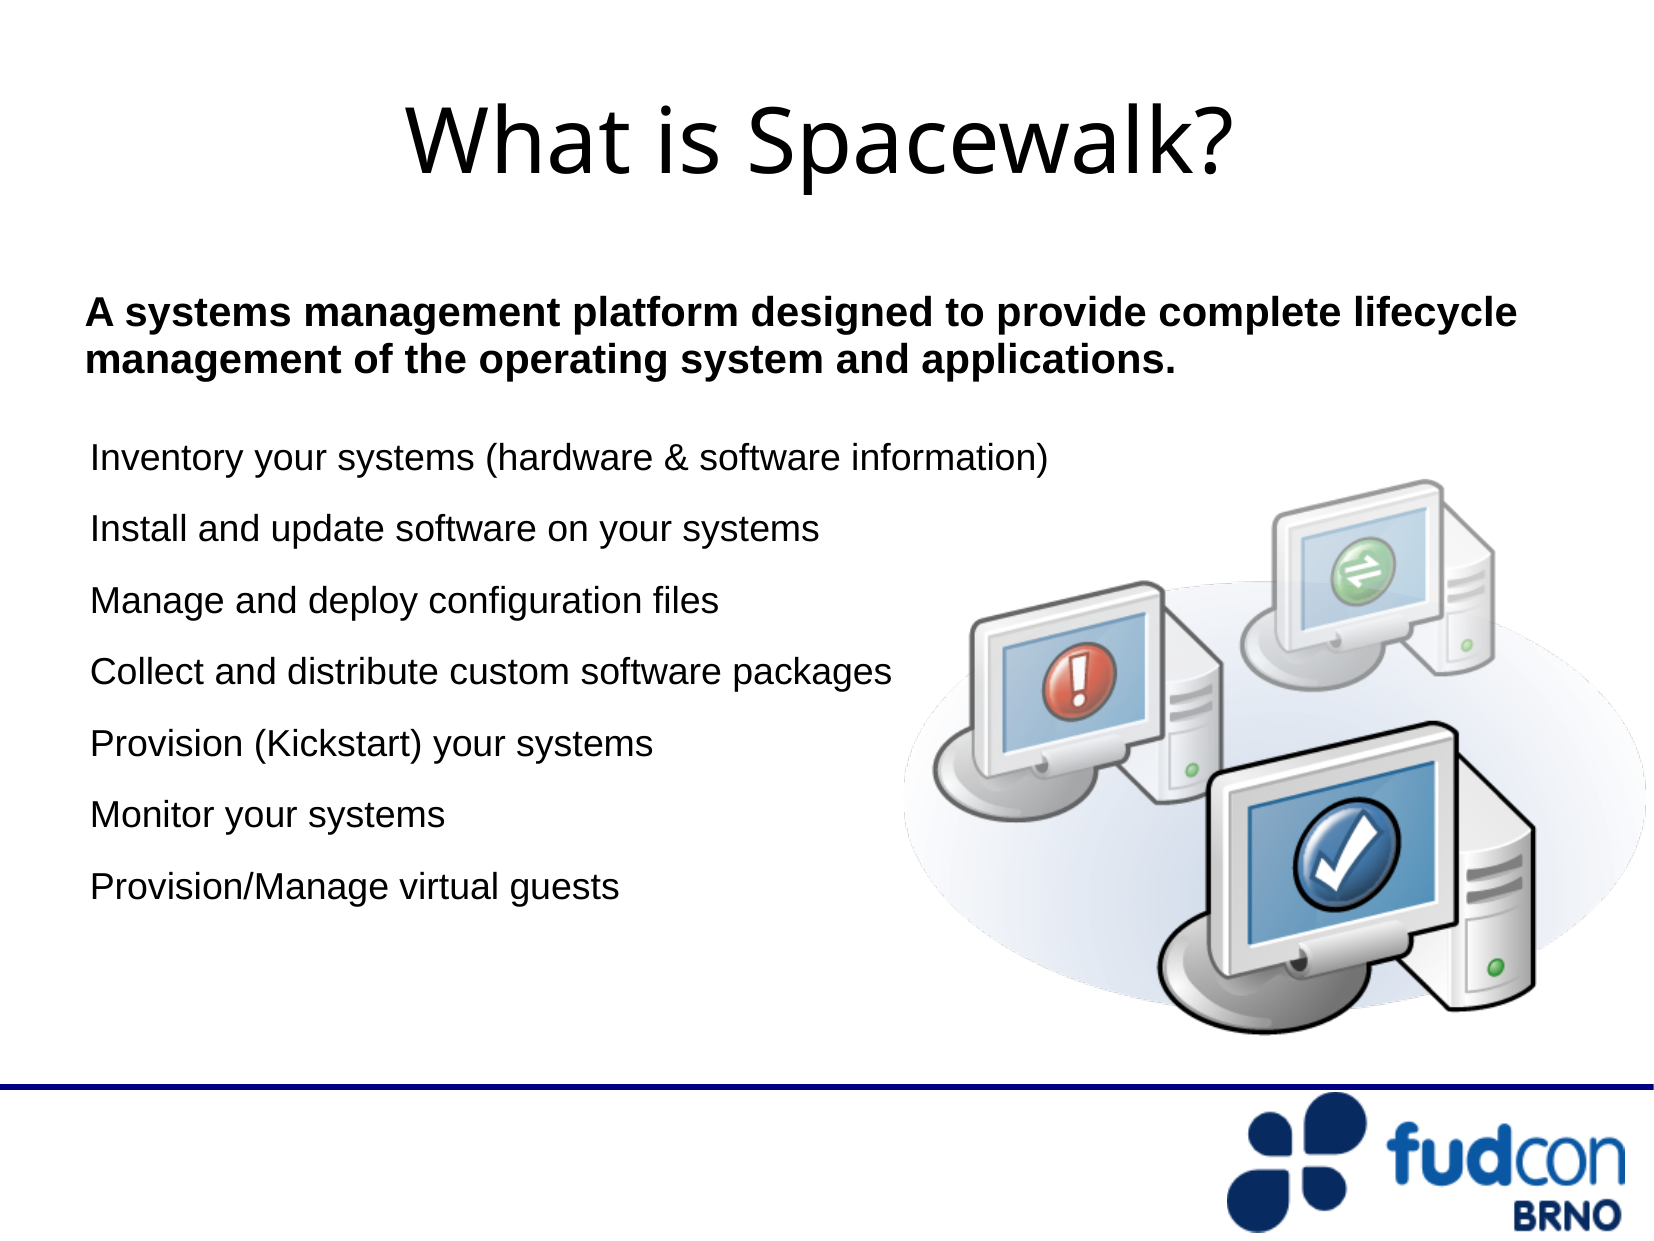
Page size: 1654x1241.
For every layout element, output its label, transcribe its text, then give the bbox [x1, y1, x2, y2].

list Inventory your systems (hardware & software information) Install and update software on your systems Manage and deploy configuration files Collect and distribute custom software packages Provision (Kickstart) your systems Monitor your systems Provision/Manage virtual guests [72, 436, 1561, 964]
picture [903, 436, 1647, 1036]
text_box A systems management platform designed to provide complete lifecycle management of the operating system and applications. [84, 289, 1521, 398]
picture [1227, 1092, 1625, 1233]
title What is Spacewalk? [75, 68, 1564, 207]
